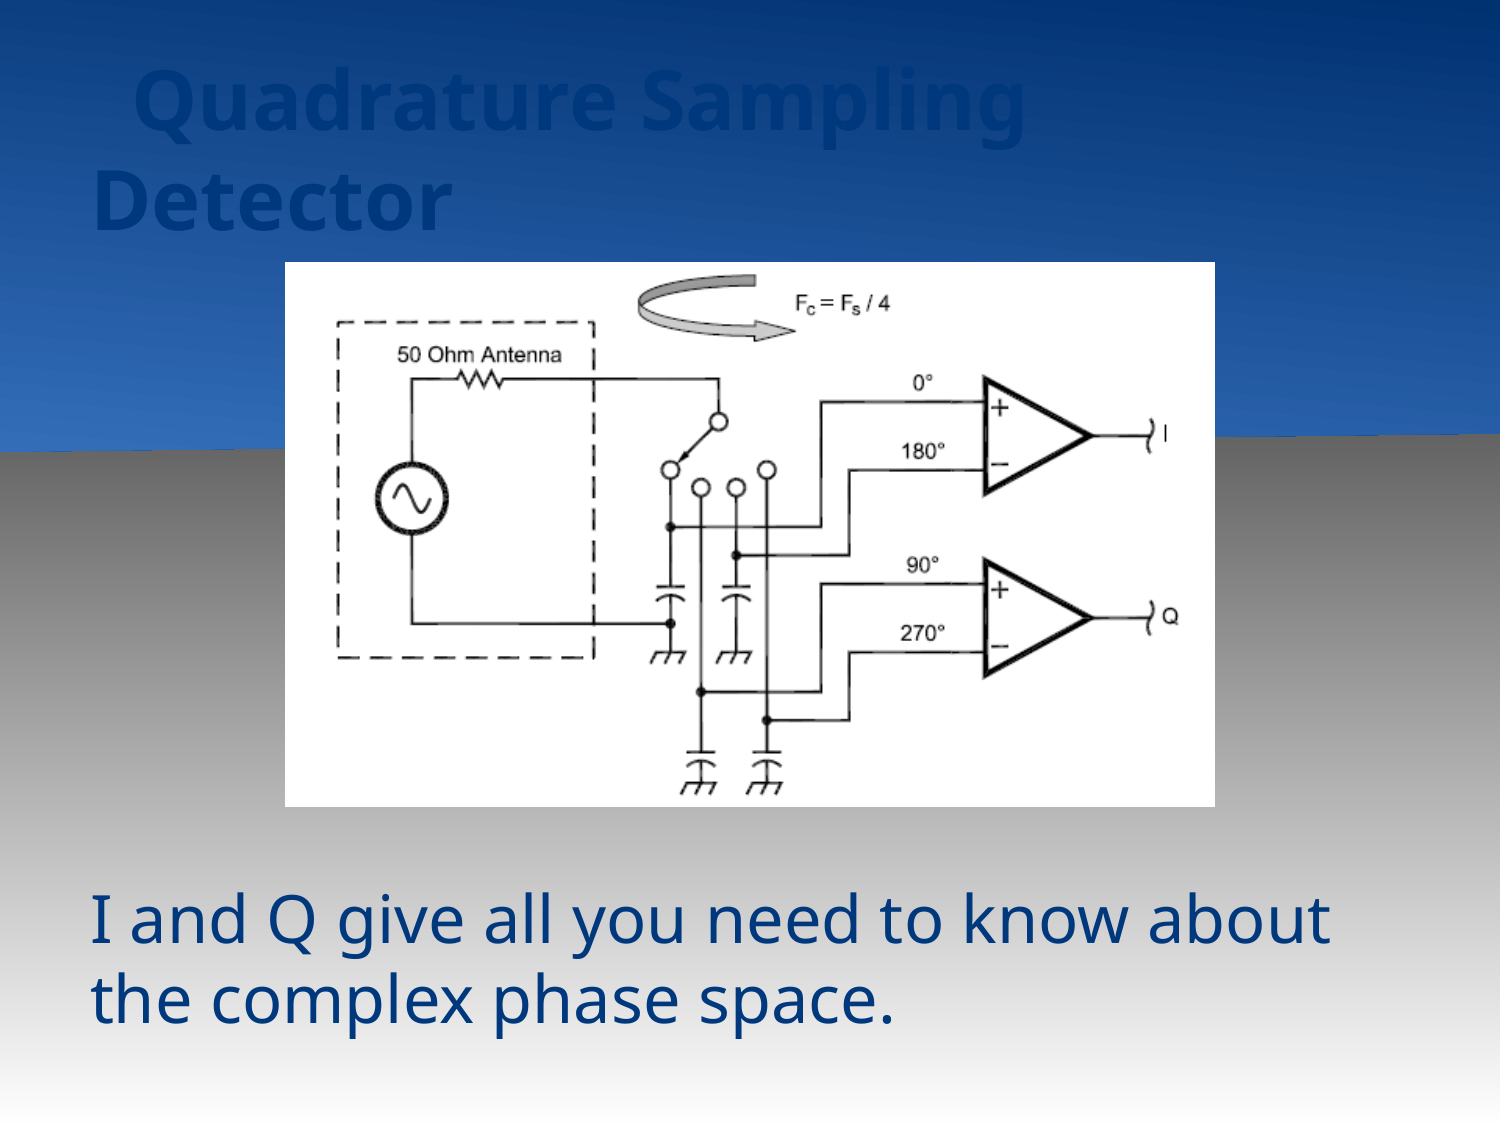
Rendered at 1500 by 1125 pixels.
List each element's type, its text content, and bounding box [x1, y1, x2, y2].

title Quadrature Sampling Detector [75, 45, 1425, 263]
list I and Q give all you need to know about the complex phase space. [75, 272, 1425, 1067]
text_box [285, 262, 1215, 807]
